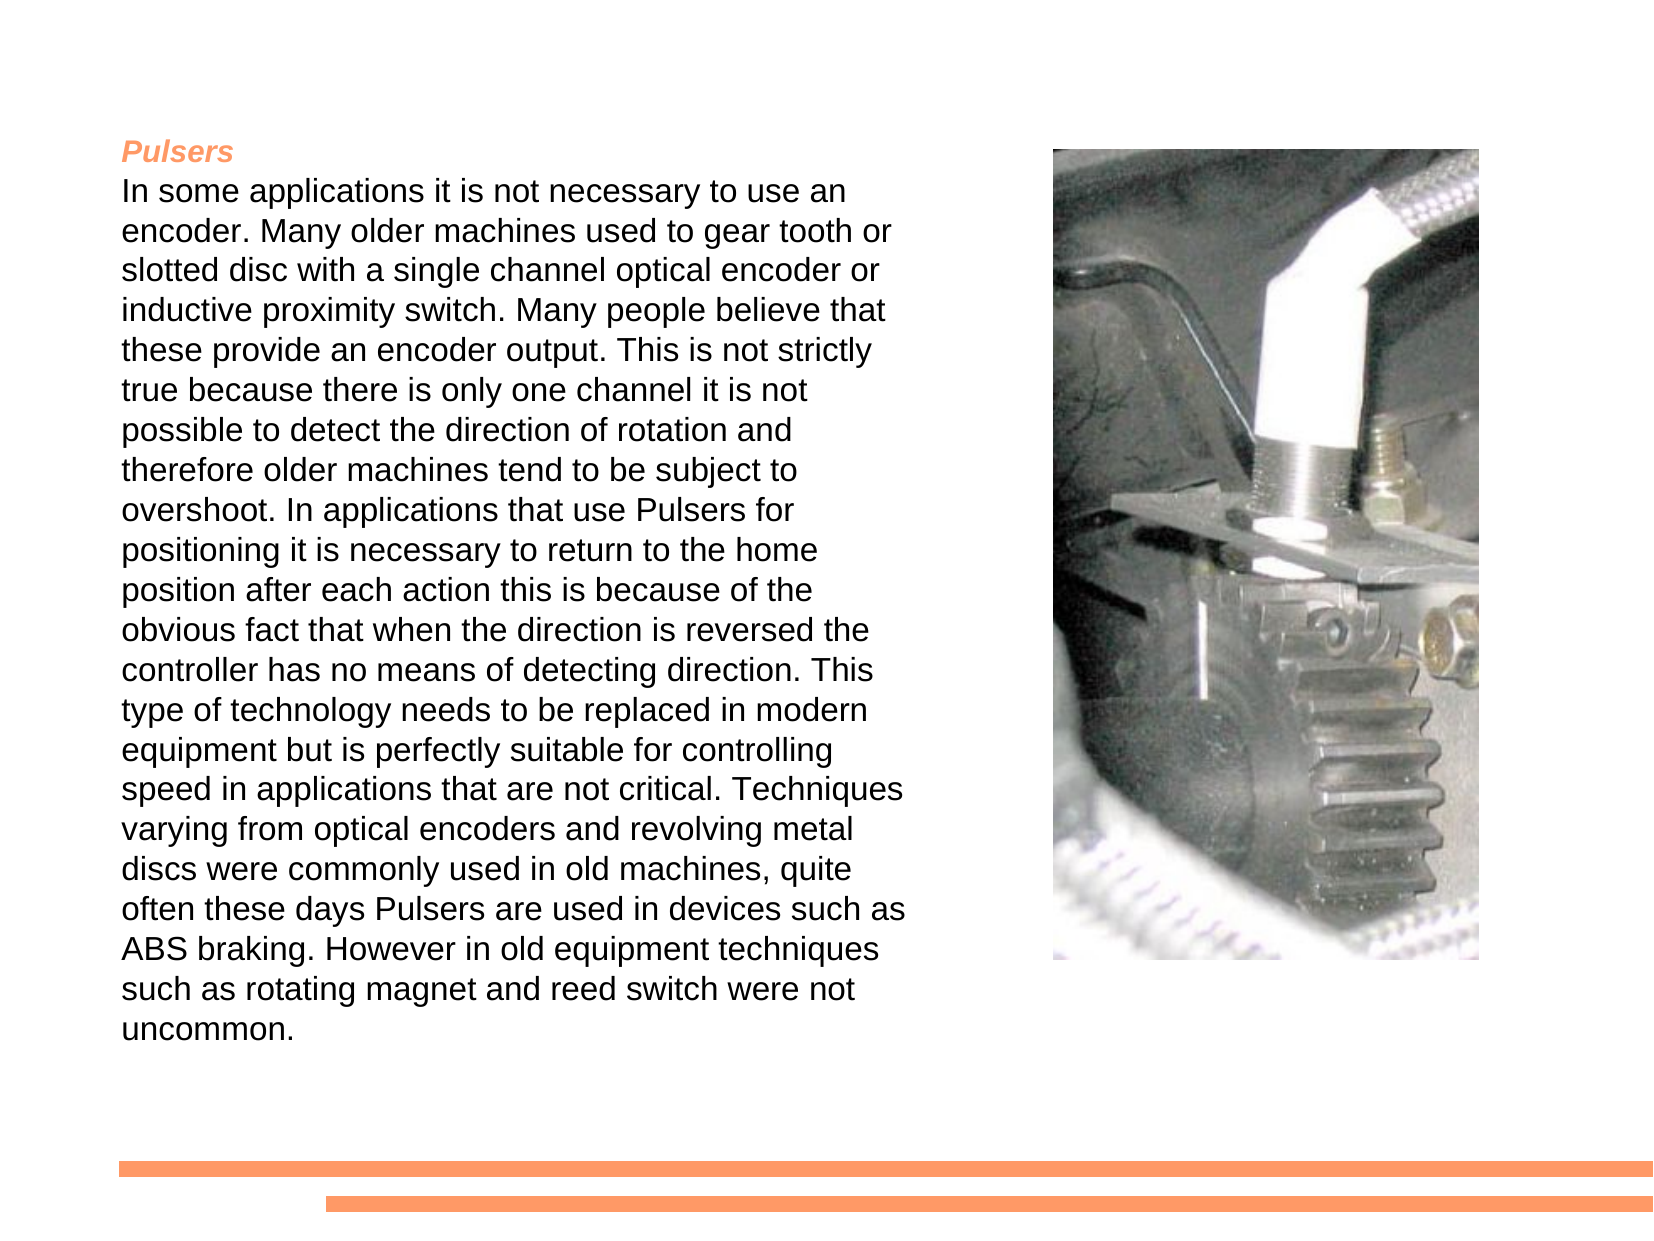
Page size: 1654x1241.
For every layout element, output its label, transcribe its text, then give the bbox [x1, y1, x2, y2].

picture [1053, 149, 1479, 960]
title Pulsers [121, 46, 1534, 254]
list In some applications it is not necessary to use an encoder. Many older machines used to gear tooth or slotted disc with a single channel optical encoder or inductive proximity switch. Many people believe that these provide an encoder output. This is not strictly true because there is only one channel it is not possible to detect the direction of rotation and therefore older machines tend to be subject to overshoot. In applications that use Pulsers for positioning it is necessary to return to the home position after each action this is because of the obvious fact that when the direction is reversed the controller has no means of detecting direction. This type of technology needs to be replaced in modern equipment but is perfectly suitable for controlling speed in applications that are not critical. Techniques varying from optical encoders and revolving metal discs were commonly used in old machines, quite often these days Pulsers are used in devices such as ABS braking. However in old equipment techniques such as rotating magnet and reed switch were not uncommon. [121, 168, 913, 1058]
